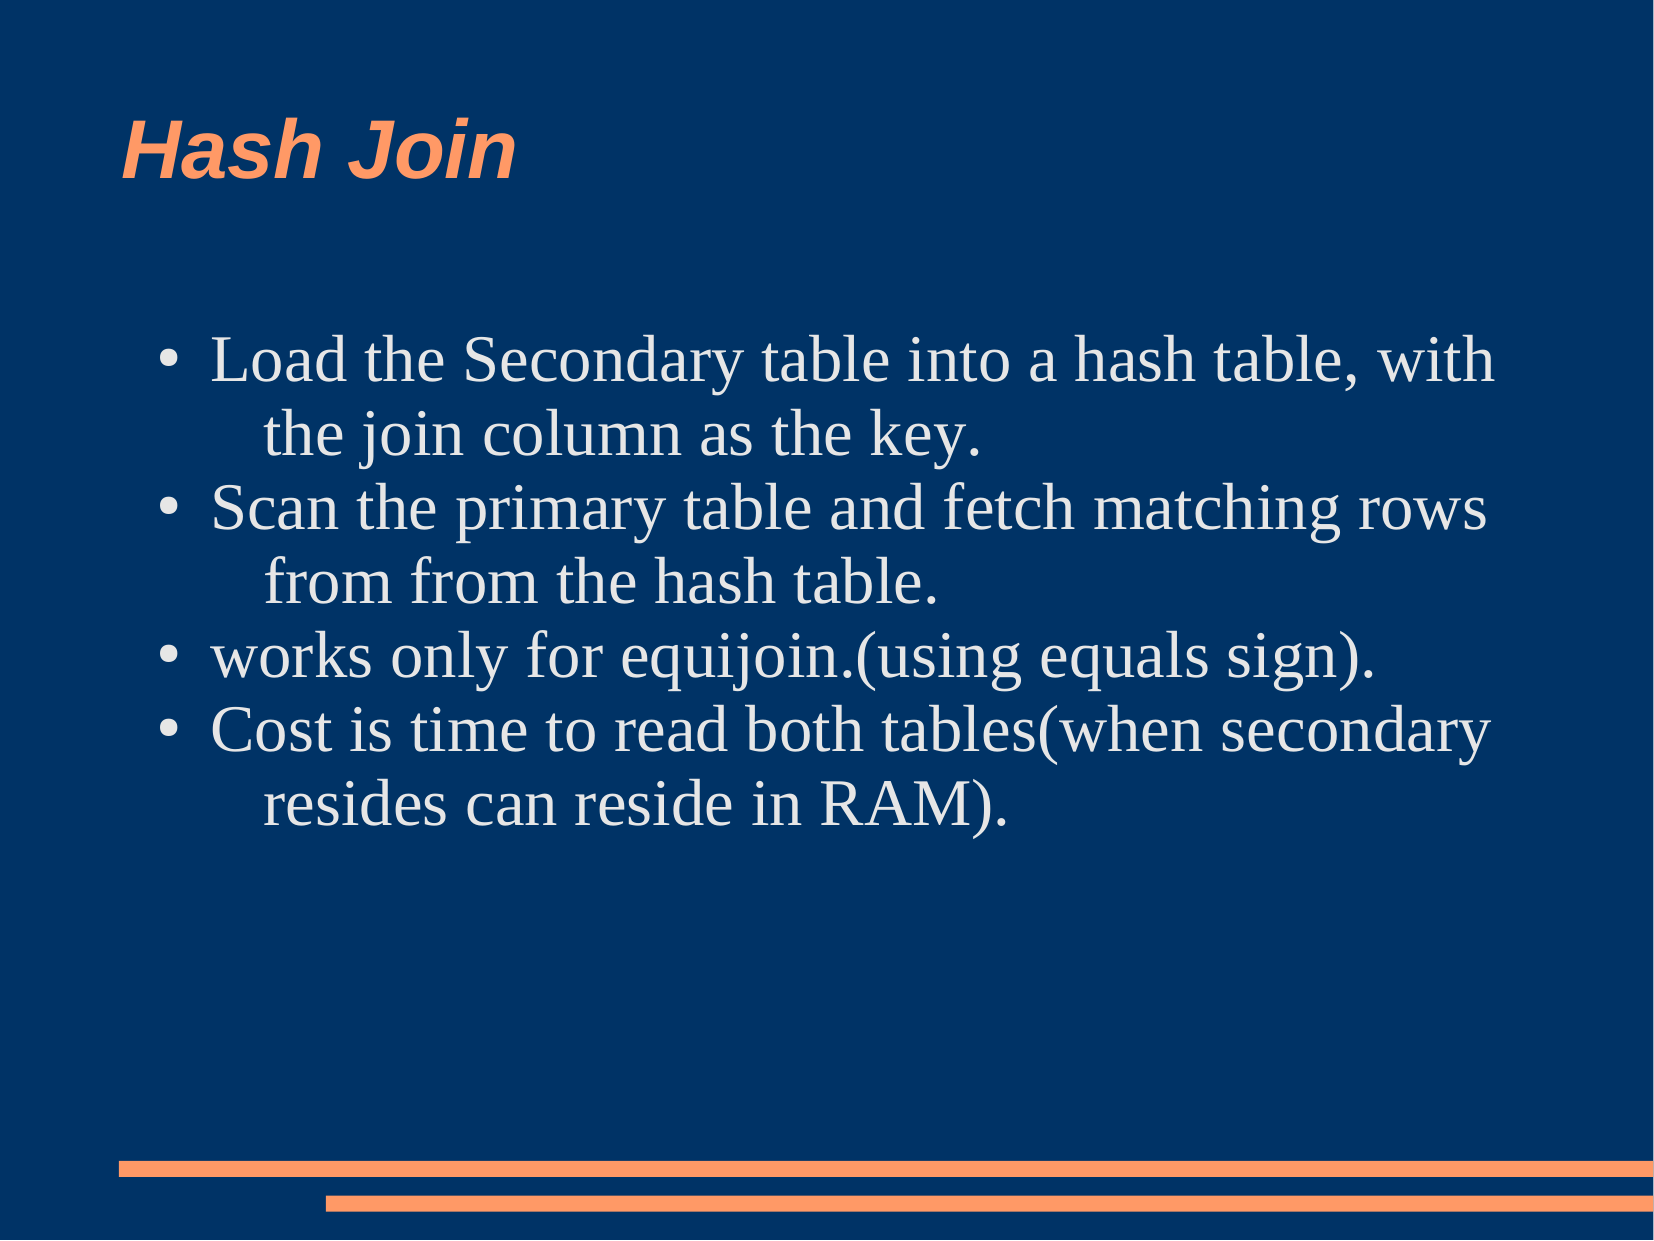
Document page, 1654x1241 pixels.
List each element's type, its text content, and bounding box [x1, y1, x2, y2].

title Hash Join [121, 46, 1534, 254]
list Load the Secondary table into a hash table, with the join column as the key. Scan the primary table and fetch matching rows from from the hash table. works only for equijoin.(using equals sign). Cost is time to read both tables(when secondary resides can reside in RAM). [121, 322, 1561, 1133]
